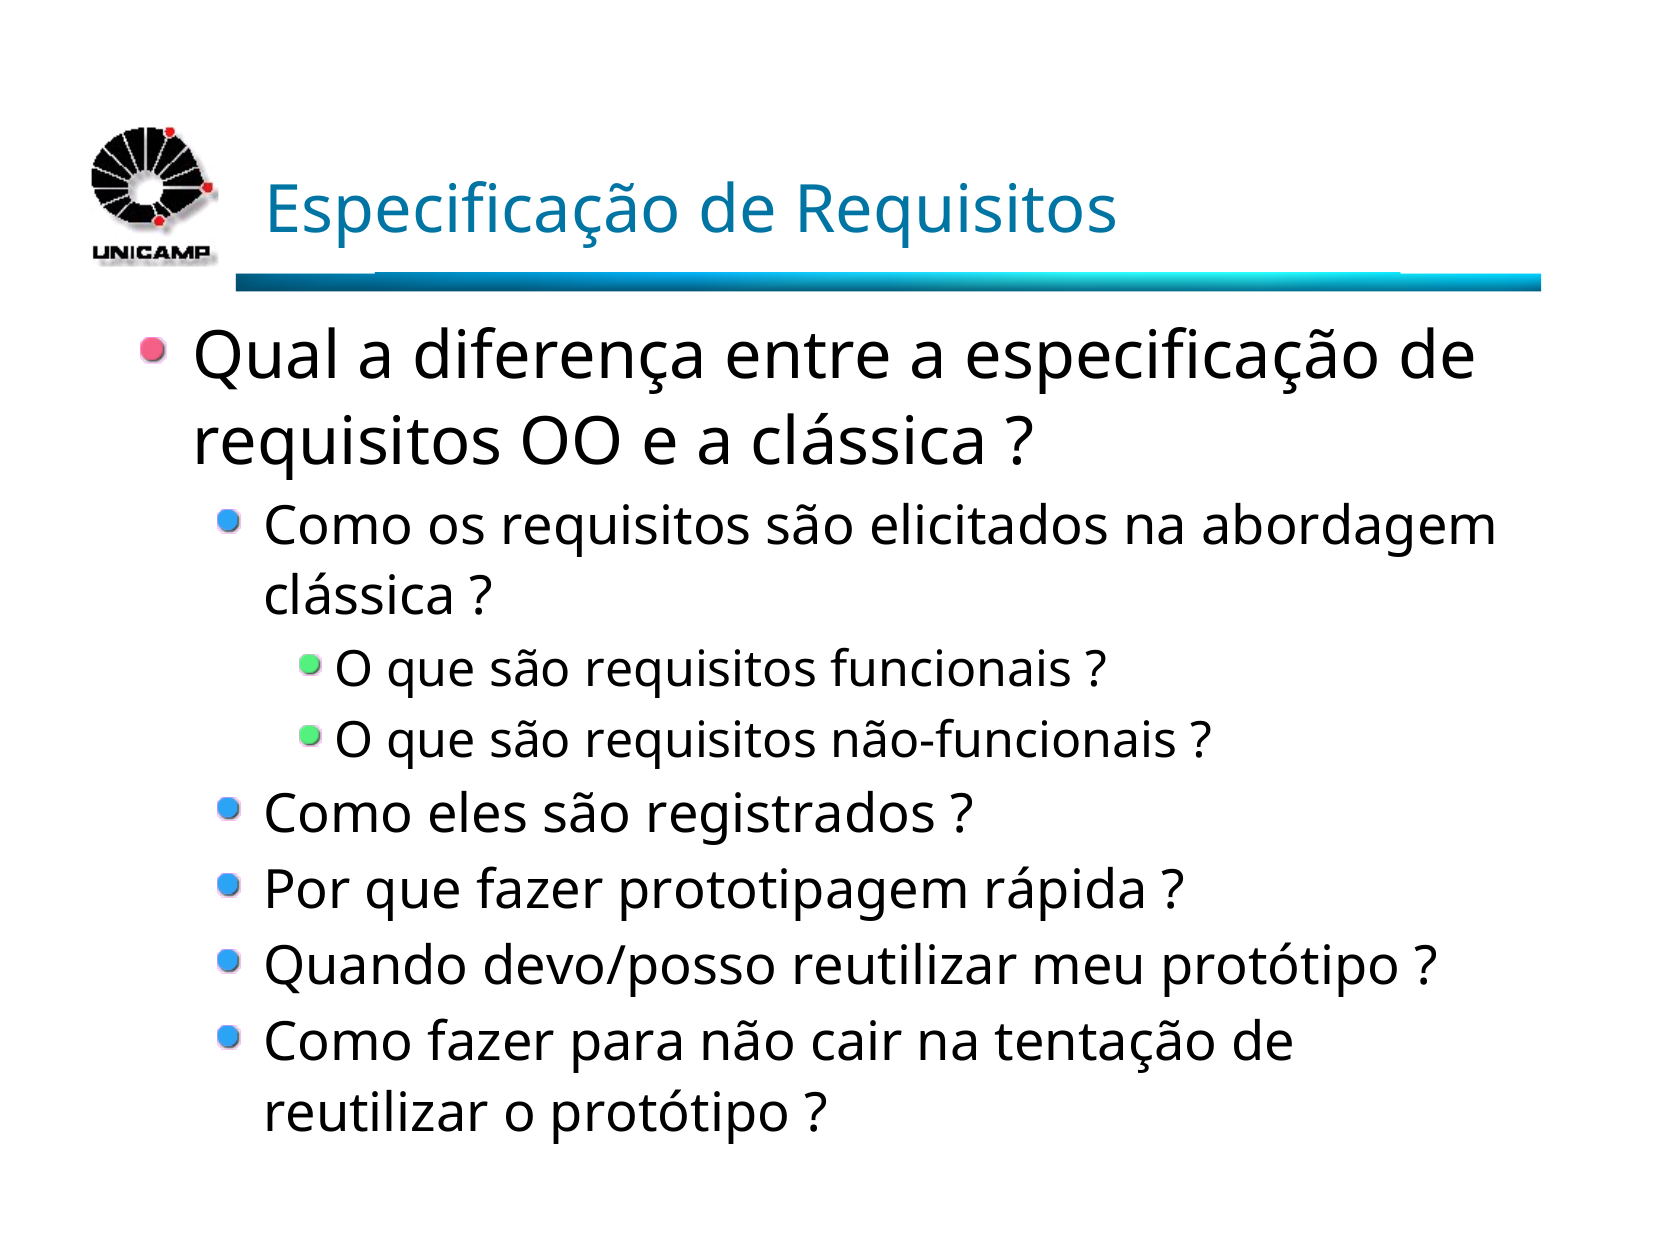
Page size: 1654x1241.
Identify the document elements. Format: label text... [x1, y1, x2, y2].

title Especificação de Requisitos [264, 57, 1534, 250]
picture [125, 272, 1654, 295]
list Qual a diferença entre a especificação de requisitos OO e a clássica ? Como os requisitos são elicitados na abordagem clássica ? O que são requisitos funcionais ? O que são requisitos não-funcionais ? Como eles são registrados ? Por que fazer prototipagem rápida ? Quando devo/posso reutilizar meu protótipo ? Como fazer para não cair na tentação de reutilizar o protótipo ? [121, 309, 1534, 1167]
